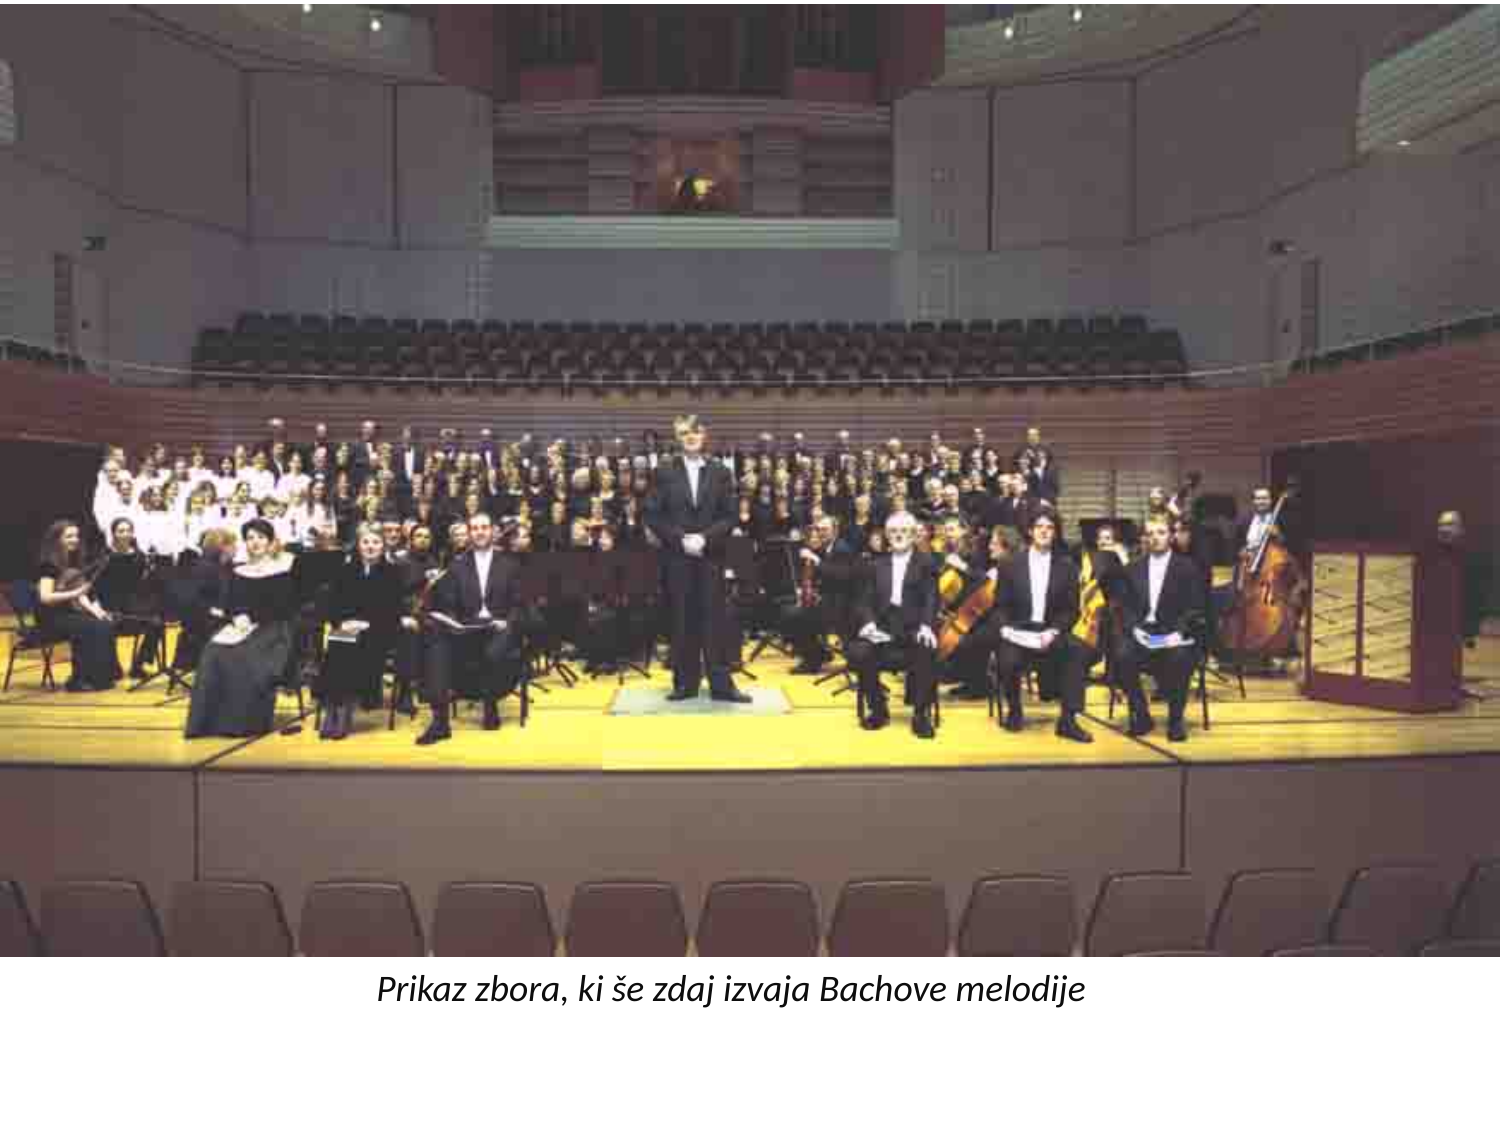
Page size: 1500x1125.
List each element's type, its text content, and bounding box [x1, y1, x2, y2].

subtitle Prikaz zbora, ki še zdaj izvaja Bachove melodije [206, 957, 1257, 1024]
picture [0, 4, 1500, 957]
